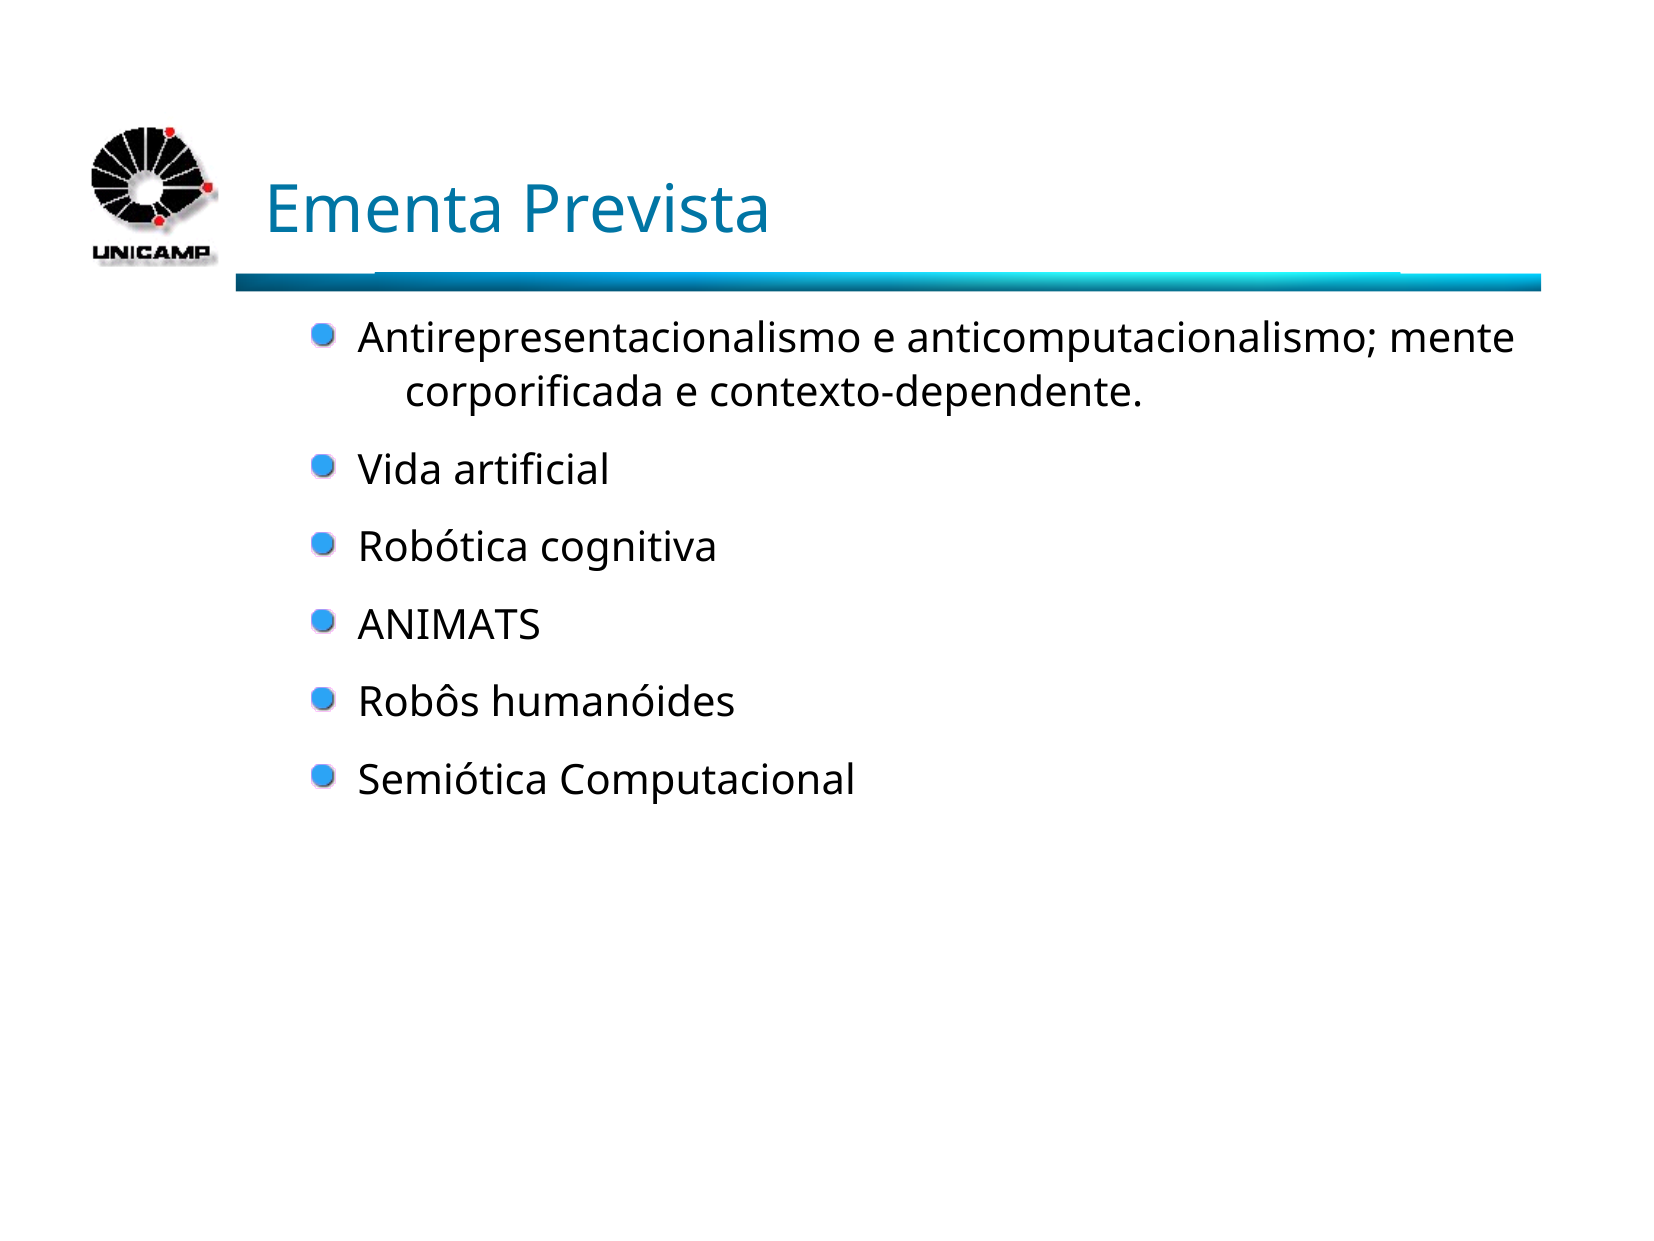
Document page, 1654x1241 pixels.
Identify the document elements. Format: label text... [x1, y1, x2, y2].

picture [125, 272, 1654, 295]
title Ementa Prevista [264, 35, 1534, 250]
list Antirepresentacionalismo e anticomputacionalismo; mente corporificada e contexto-dependente. Vida artificial Robótica cognitiva ANIMATS Robôs humanóides Semiótica Computacional [121, 309, 1534, 1182]
